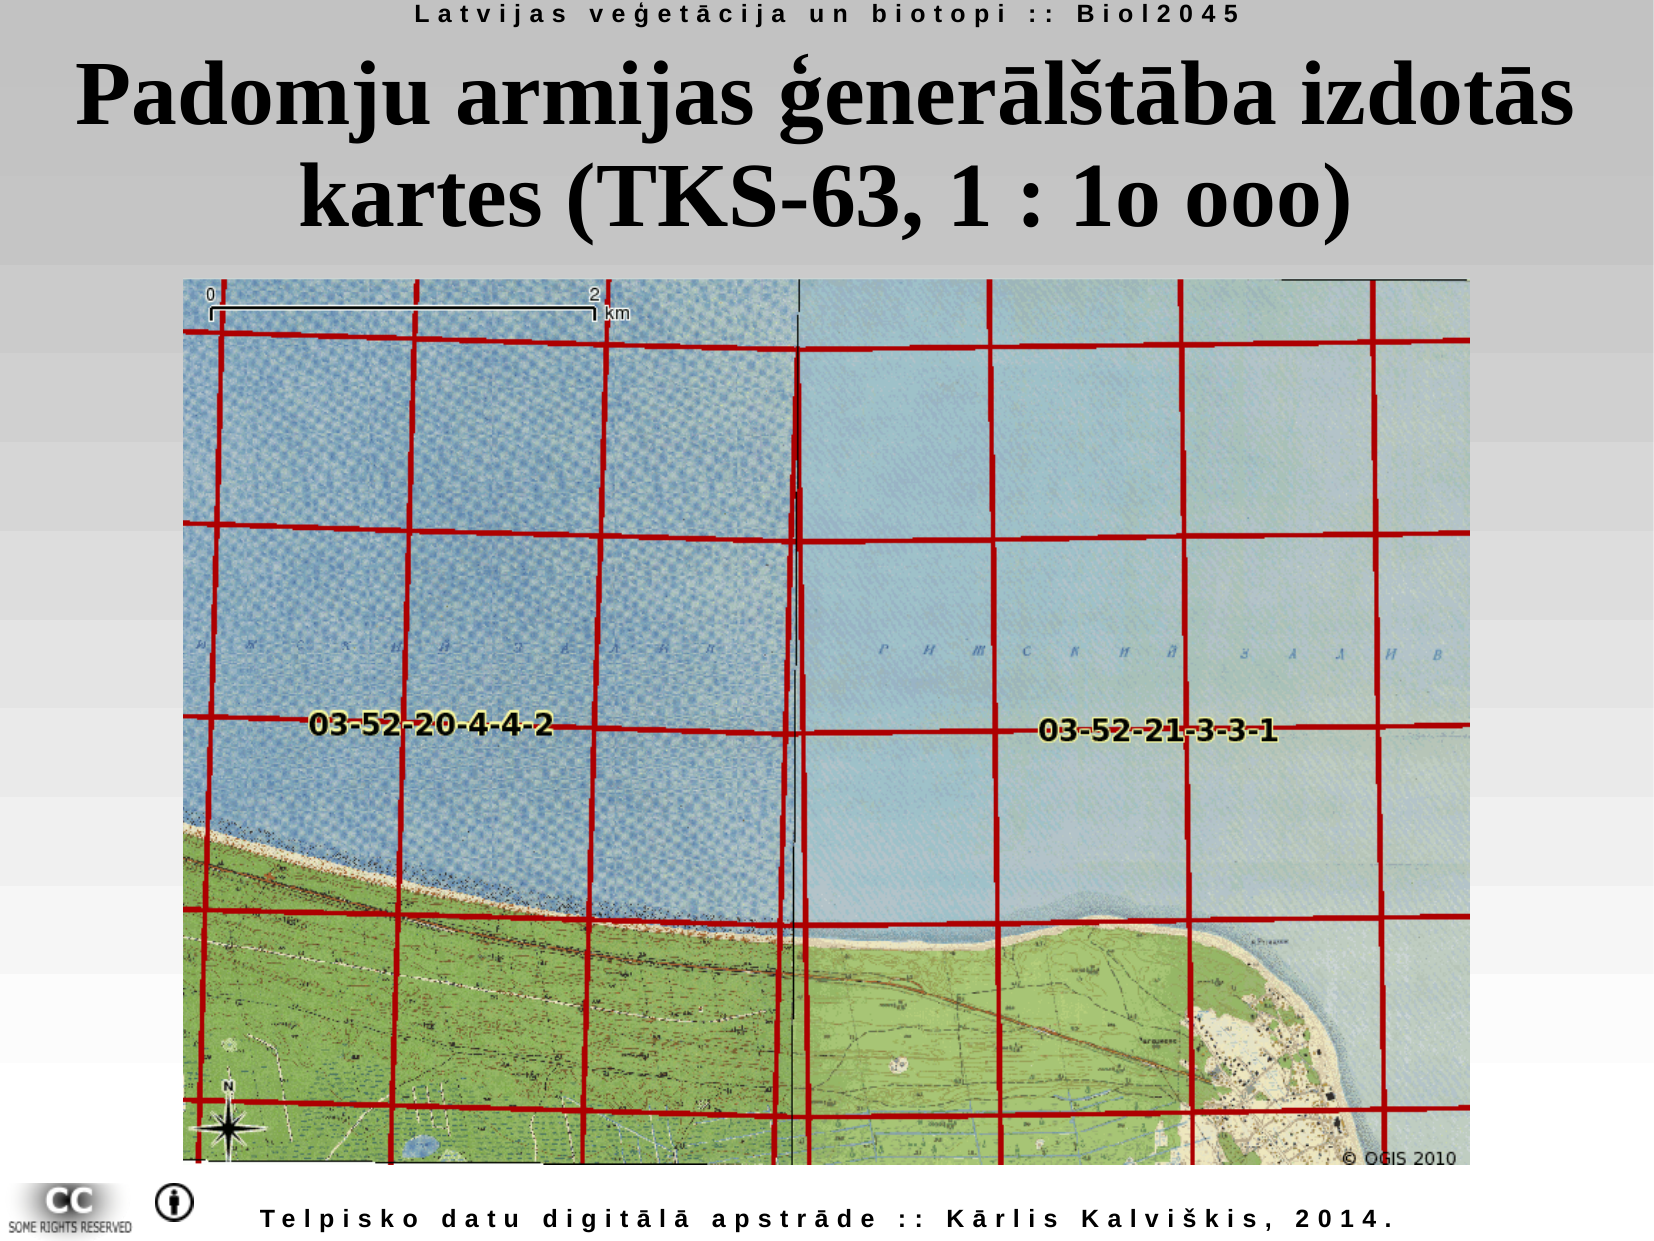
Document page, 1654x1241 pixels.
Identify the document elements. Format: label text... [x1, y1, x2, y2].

picture [0, 278, 1654, 1241]
title Padomju armijas ģenerālštāba izdotās kartes (TKS-63, 1 : 1o ooo) [0, 1, 1654, 287]
